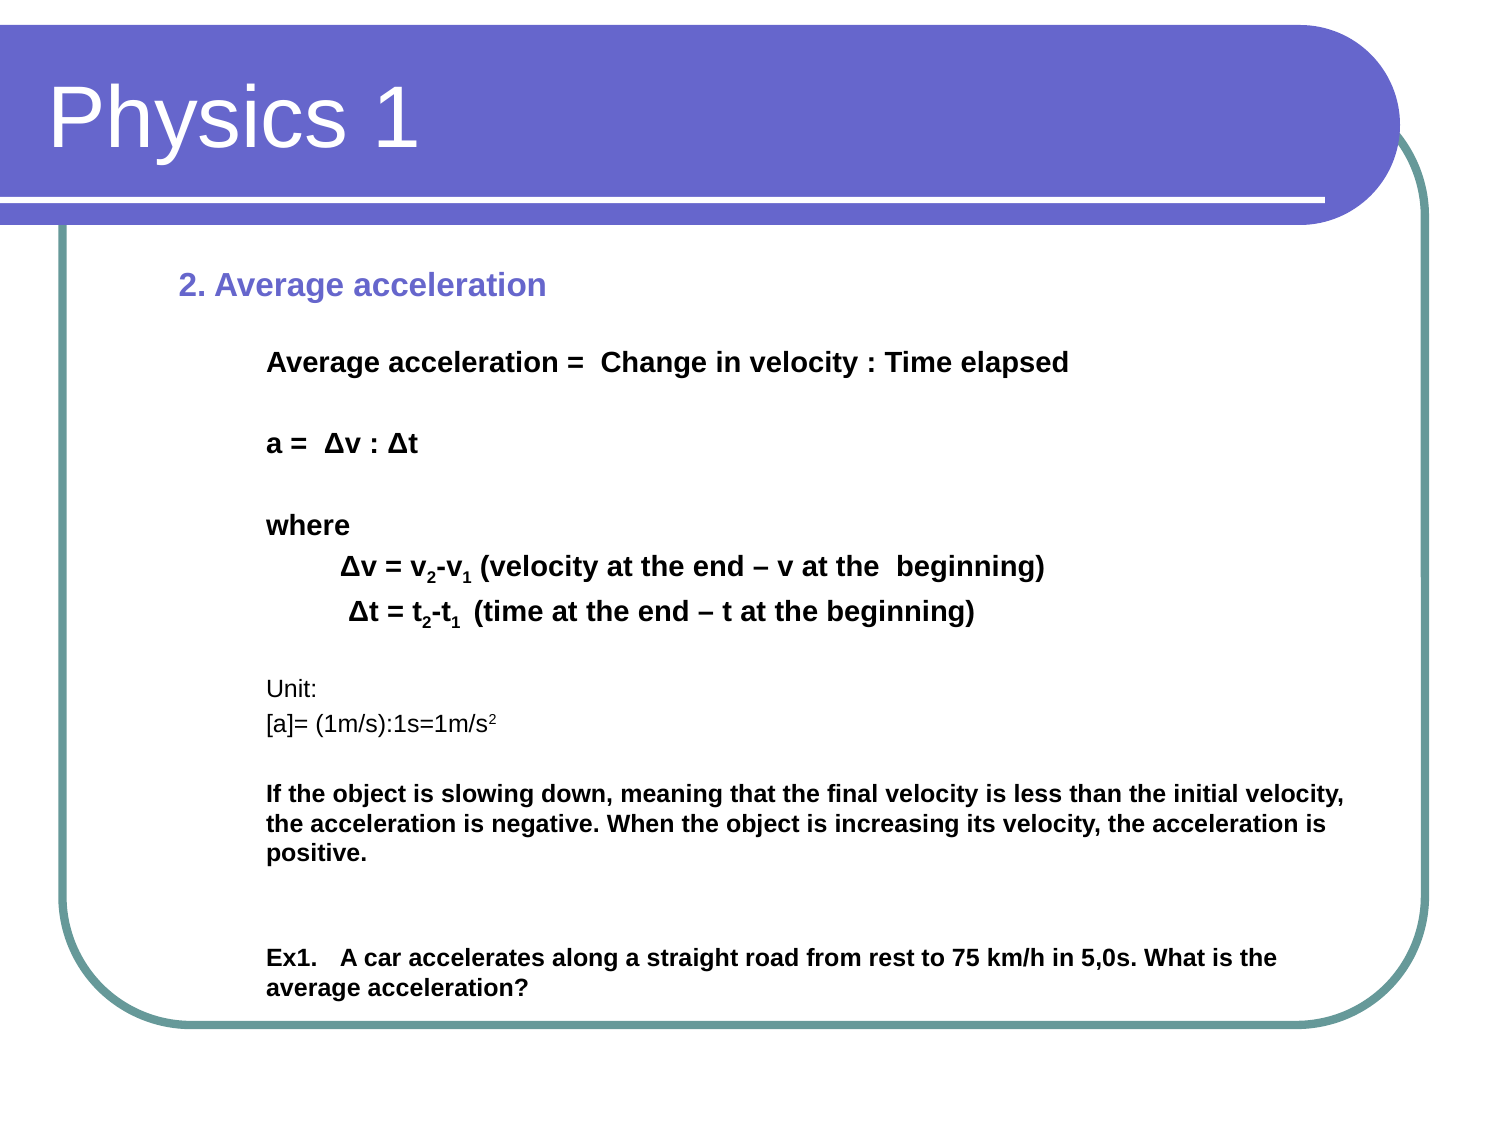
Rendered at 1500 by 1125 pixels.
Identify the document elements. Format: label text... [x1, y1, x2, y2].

title Physics 1 [32, 37, 1347, 188]
list 2. Average acceleration Average acceleration = Change in velocity : Time elapsed a = Δv : Δt where Δv = v2-v1 (velocity at the end – v at the beginning) Δt = t2-t1 (time at the end – t at the beginning) Unit: [a]= (1m/s):1s=1m/s2 If the object is slowing down, meaning that the final velocity is less than the initial velocity, the acceleration is negative. When the object is increasing its velocity, the acceleration is positive. Ex1. A car accelerates along a straight road from rest to 75 km/h in 5,0s. What is the average acceleration? [88, 255, 1389, 1020]
